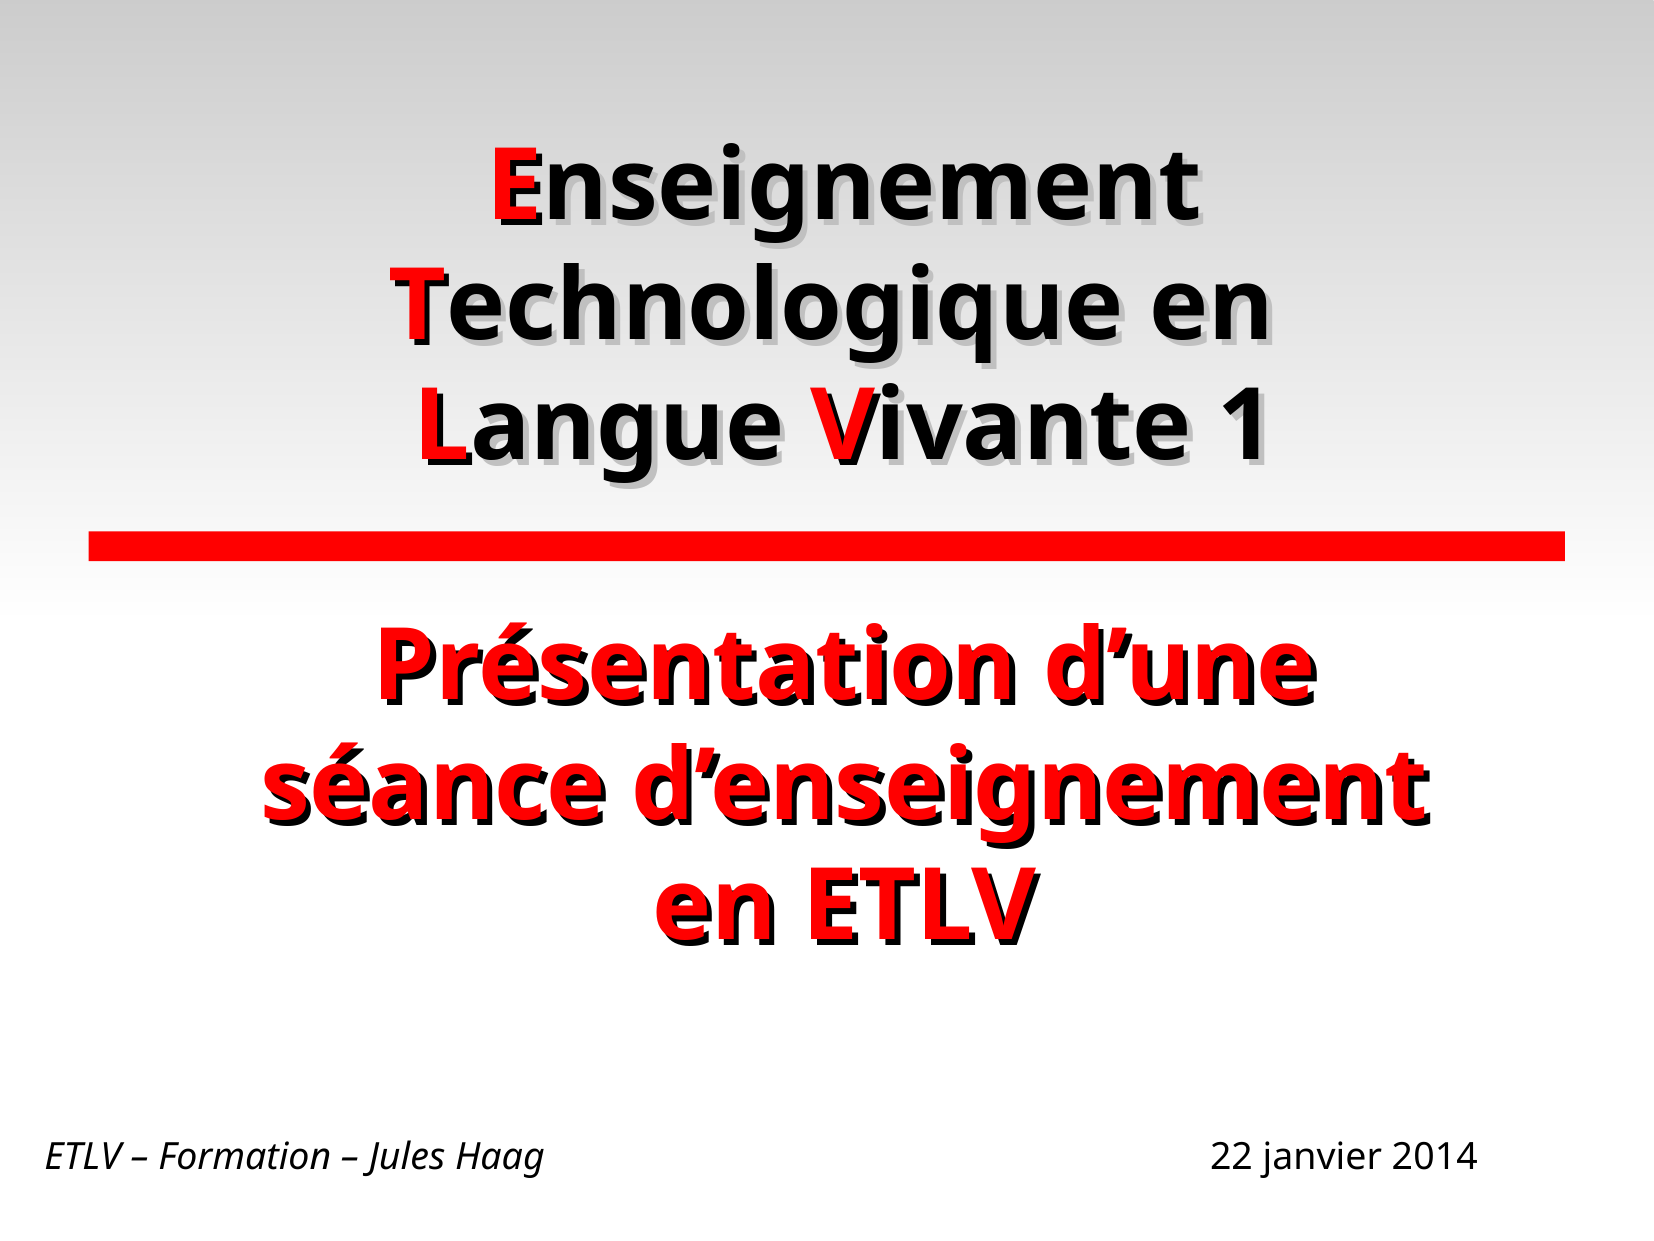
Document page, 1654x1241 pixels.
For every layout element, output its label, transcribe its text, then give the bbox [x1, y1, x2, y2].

text_box Enseignement Technologique en Langue Vivante 1 Présentation d’une séance d’enseignement en ETLV [236, 112, 1453, 531]
text_box ETLV – Formation – Jules Haag 22 janvier 2014 [29, 1122, 1625, 1190]
text_box Enseignement Technologique en Langue Vivante 1 Présentation d’une séance d’enseignement en ETLV [236, 562, 1453, 999]
text_box [88, 531, 1565, 562]
